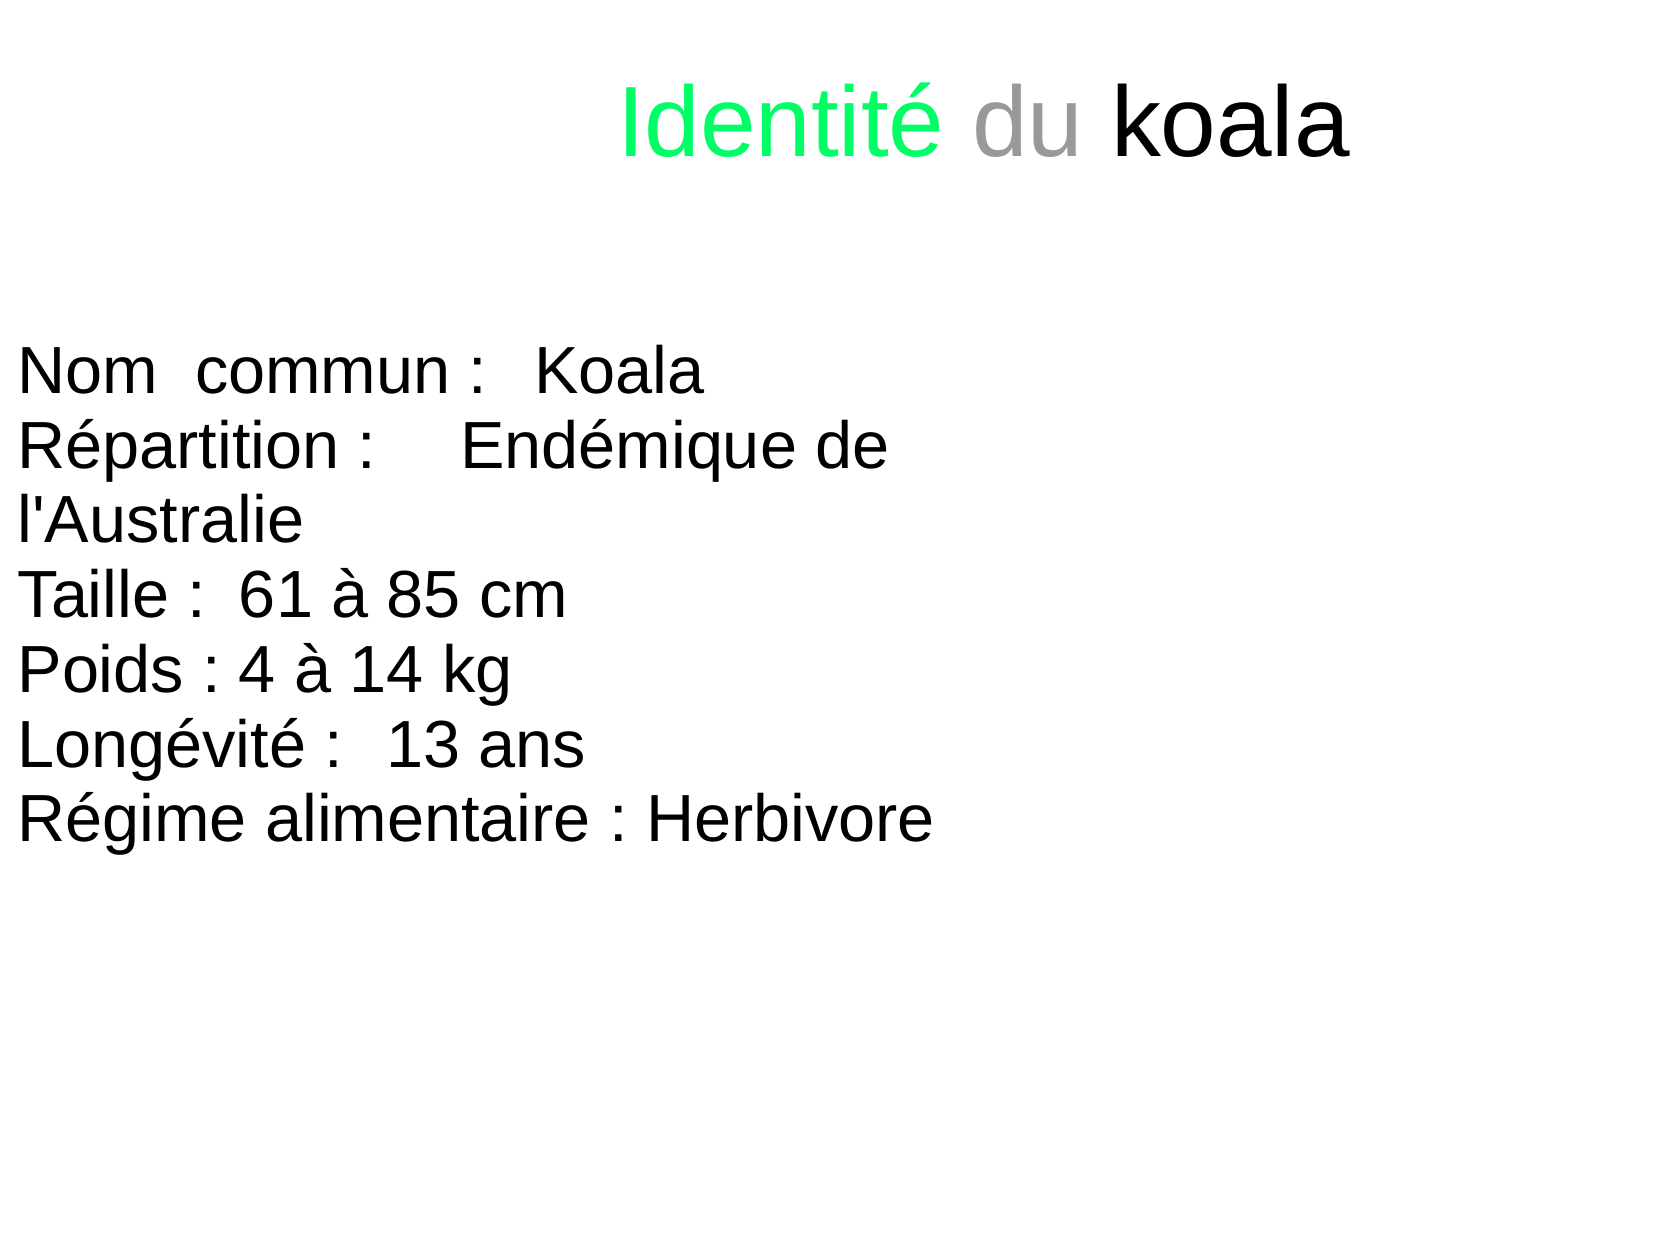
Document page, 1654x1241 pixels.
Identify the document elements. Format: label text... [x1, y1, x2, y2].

text_box Identité du koala [602, 59, 1453, 186]
text_box Nom commun : Koala Répartition : Endémique de l'Australie Taille : 61 à 85 cm Poids : 4 à 14 kg Longévité : 13 ans Régime alimentaire : Herbivore [2, 283, 1205, 864]
